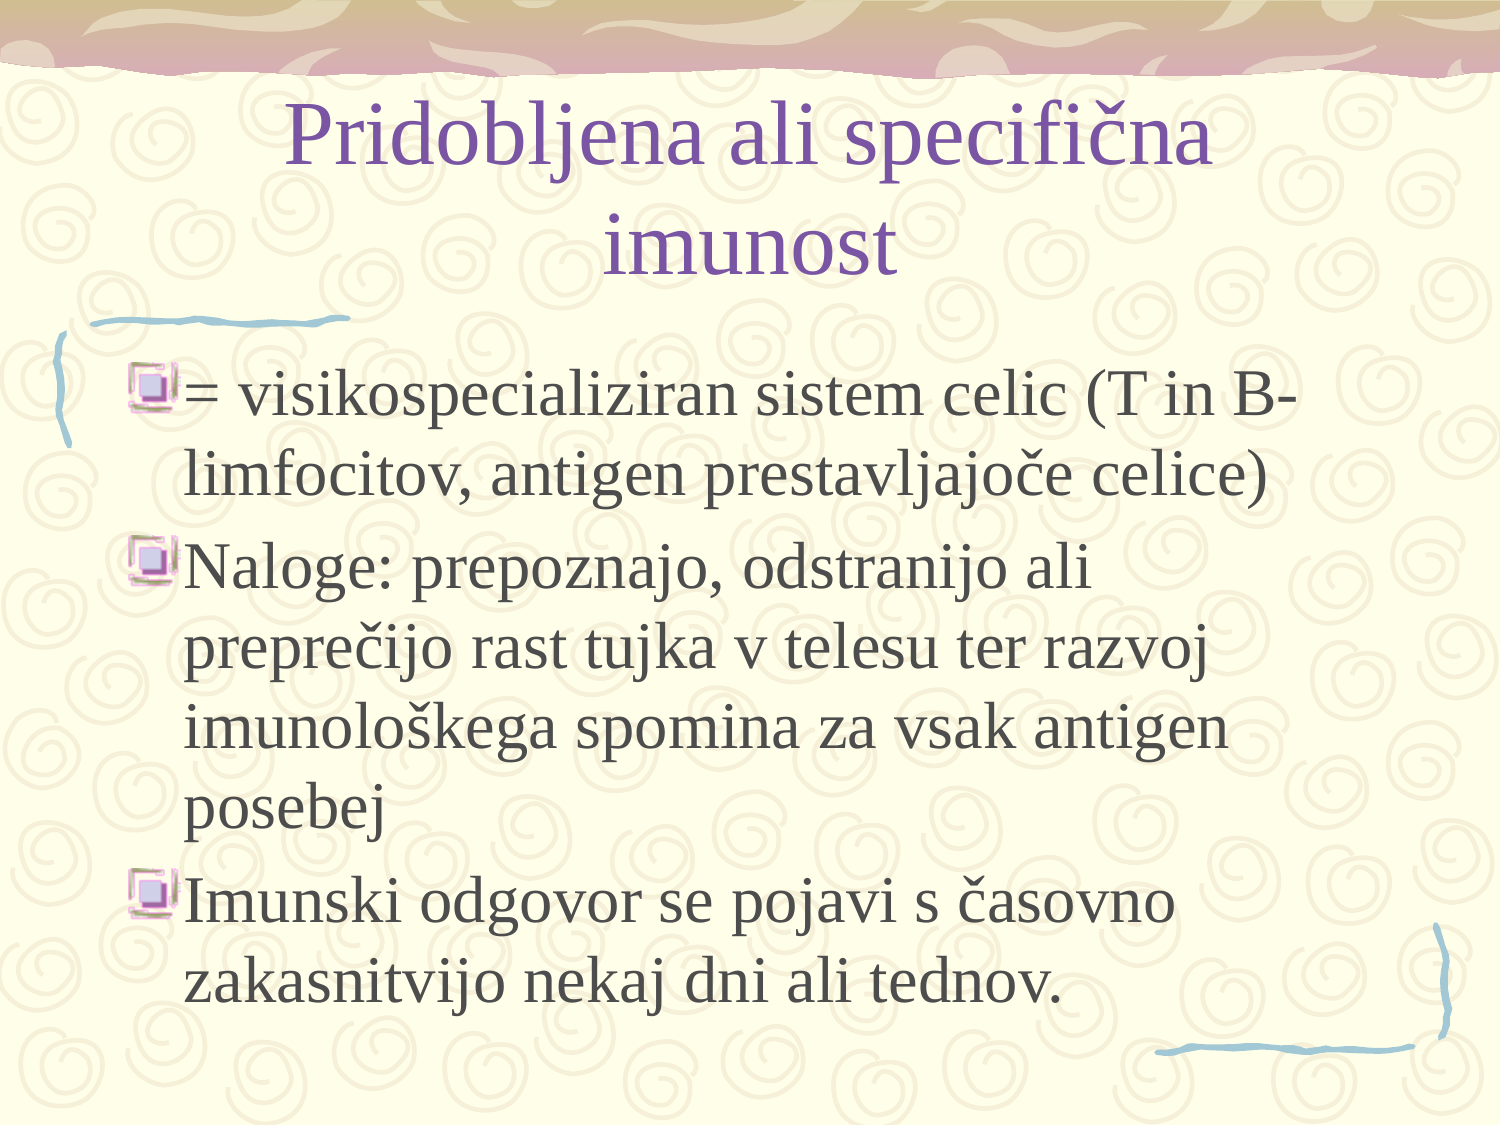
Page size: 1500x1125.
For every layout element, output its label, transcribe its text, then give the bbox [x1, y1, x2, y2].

title Pridobljena ali specifična imunost [112, 89, 1388, 277]
list = visikospecializiran sistem celic (T in B- limfocitov, antigen prestavljajoče celice) Naloge: prepoznajo, odstranijo ali preprečijo rast tujka v telesu ter razvoj imunološkega spomina za vsak antigen posebej Imunski odgovor se pojavi s časovno zakasnitvijo nekaj dni ali tednov. [112, 341, 1388, 1017]
